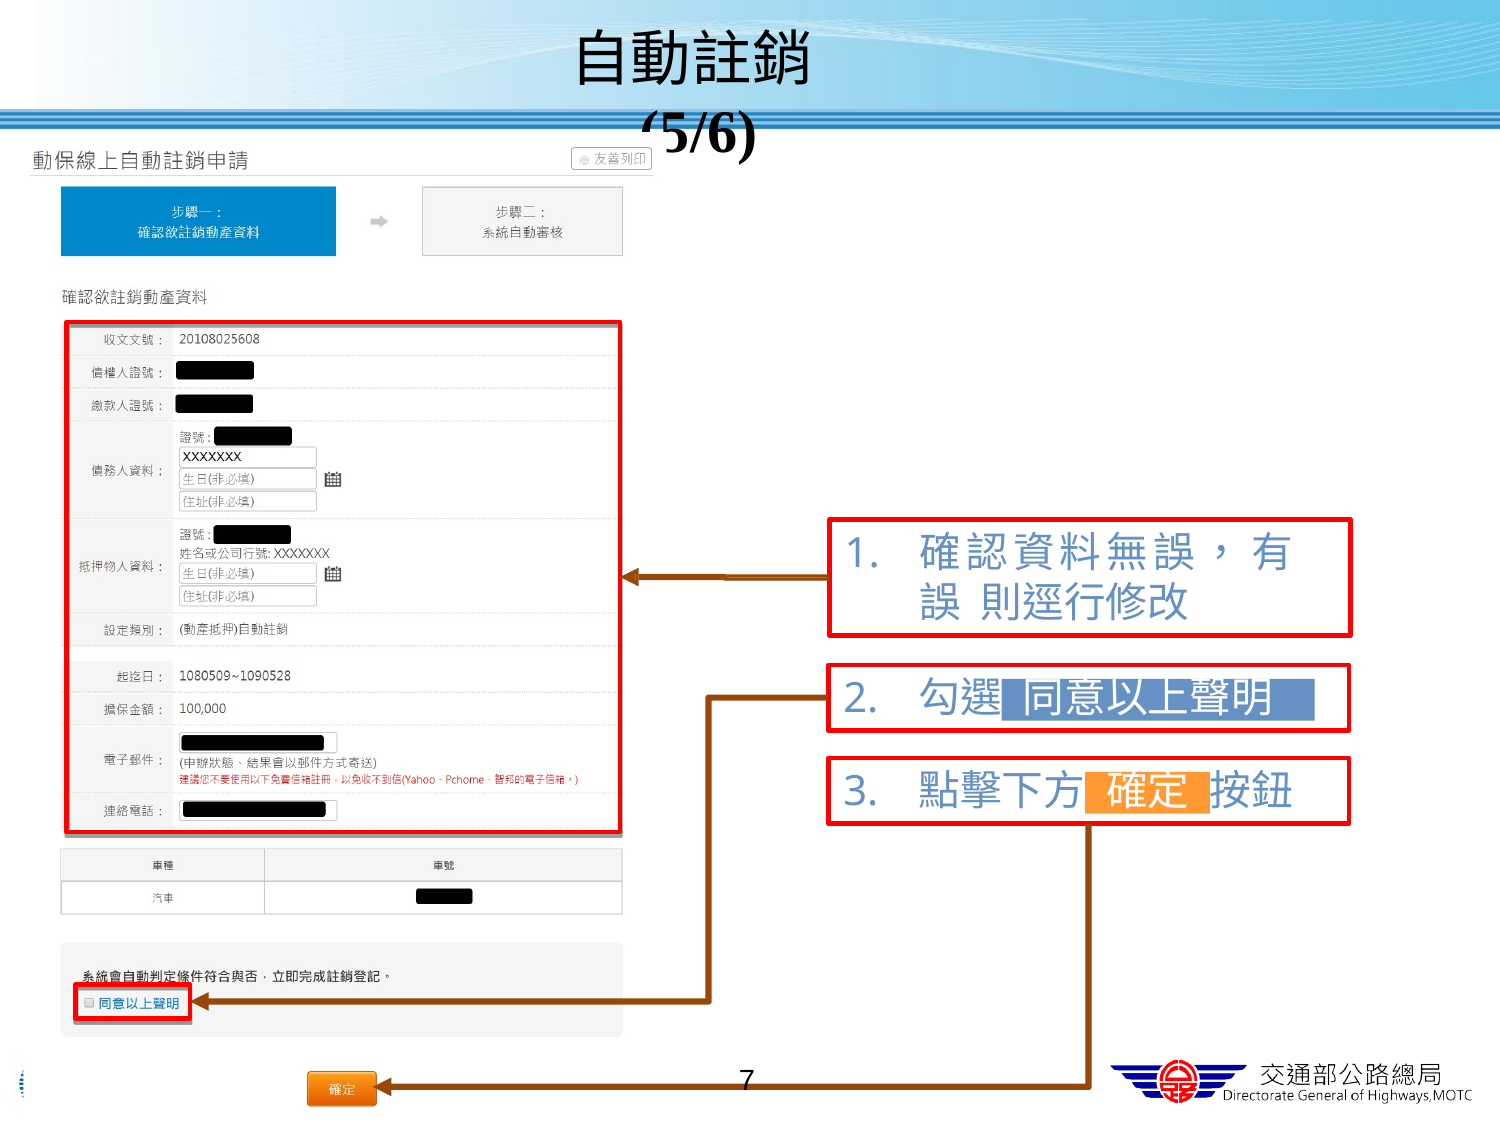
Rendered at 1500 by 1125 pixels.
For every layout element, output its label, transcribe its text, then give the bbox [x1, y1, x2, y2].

text_box [23, 132, 830, 1125]
text_box 3. 點擊下方 按鈕 [828, 757, 1349, 824]
title 自動註銷(5/6) [567, 17, 933, 165]
text_box 7 [732, 1057, 780, 1113]
text_box [780, 823, 1092, 1090]
text_box 2. 勾選 [828, 664, 1349, 731]
picture [1109, 1059, 1472, 1104]
picture [13, 1053, 23, 1112]
picture [0, 0, 1500, 129]
text_box 1. 確認資料無誤， 有誤 則逕行修改 [829, 519, 1351, 636]
text_box 同意以上聲明 [1001, 678, 1315, 721]
